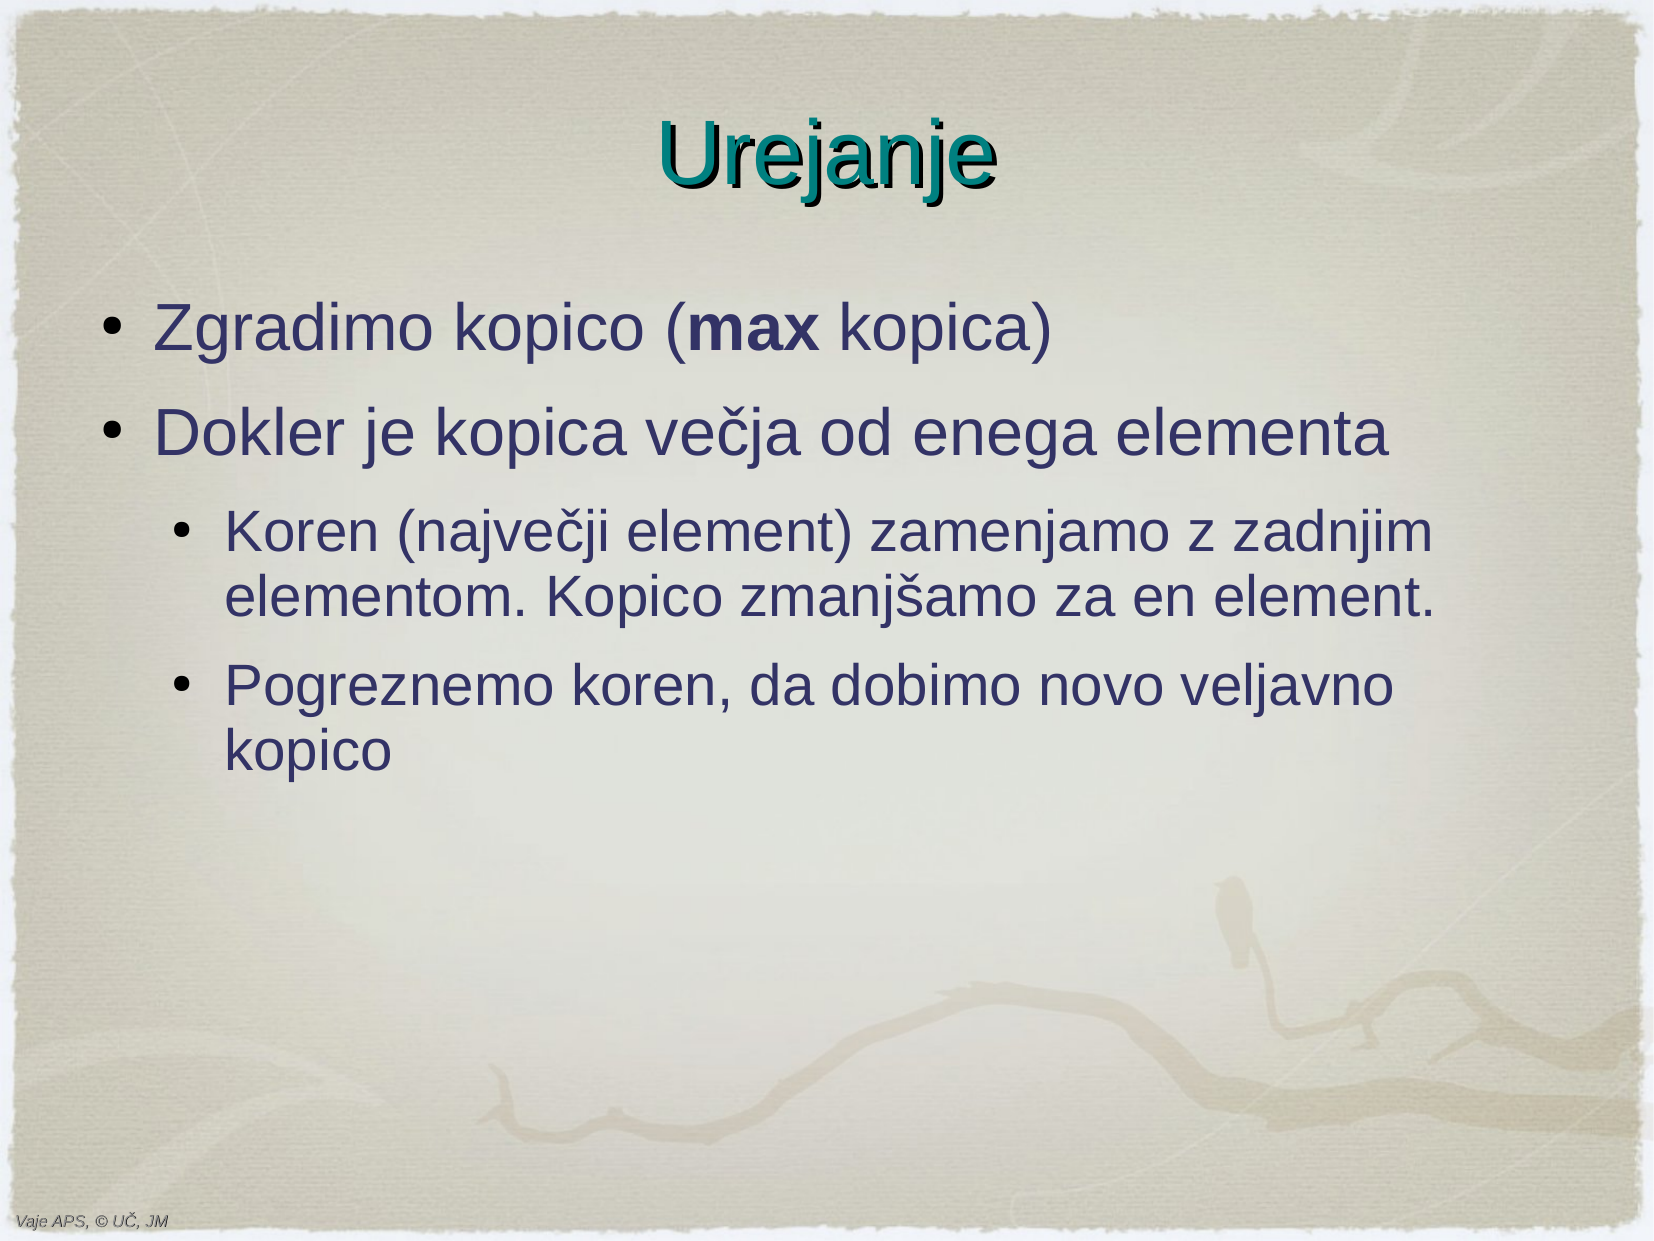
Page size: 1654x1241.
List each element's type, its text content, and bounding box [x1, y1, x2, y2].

title Urejanje [82, 49, 1571, 257]
list Zgradimo kopico (max kopica) Dokler je kopica večja od enega elementa Koren (največji element) zamenjamo z zadnjim elementom. Kopico zmanjšamo za en element. Pogreznemo koren, da dobimo novo veljavno kopico [82, 290, 1571, 1109]
picture [0, 0, 1654, 1241]
